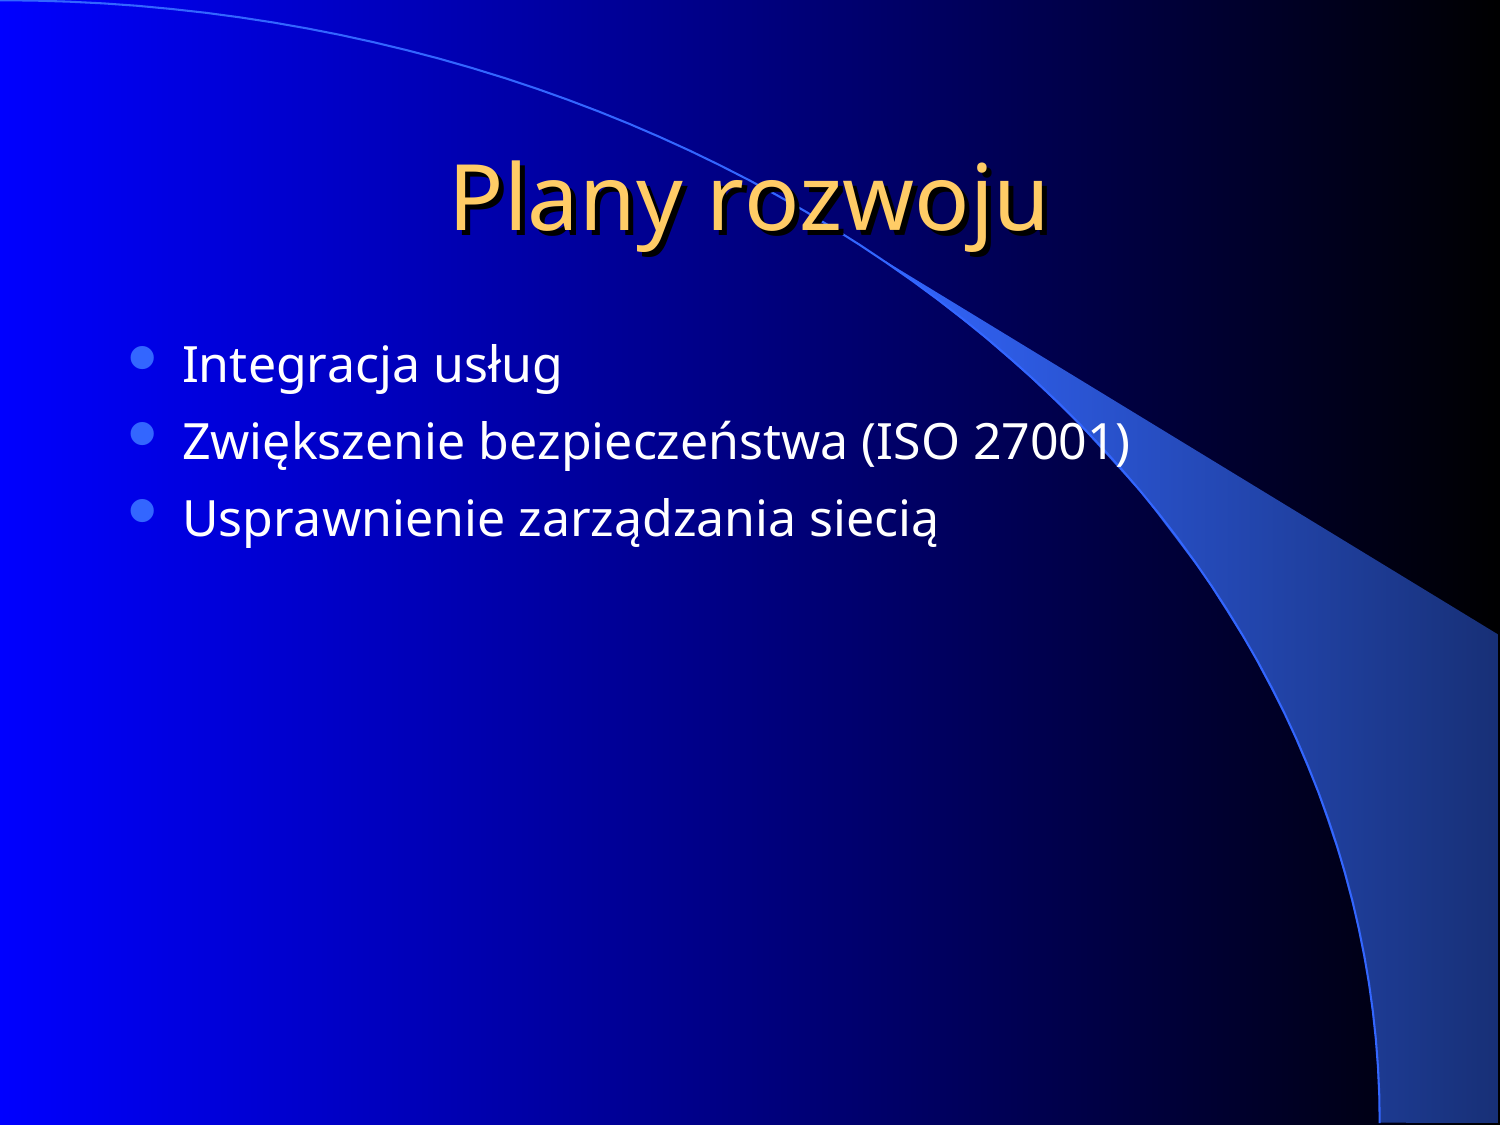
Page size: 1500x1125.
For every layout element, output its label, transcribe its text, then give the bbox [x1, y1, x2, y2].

title Plany rozwoju [112, 99, 1388, 288]
list Integracja usług Zwiększenie bezpieczeństwa (ISO 27001) Usprawnienie zarządzania siecią [112, 324, 1388, 1000]
